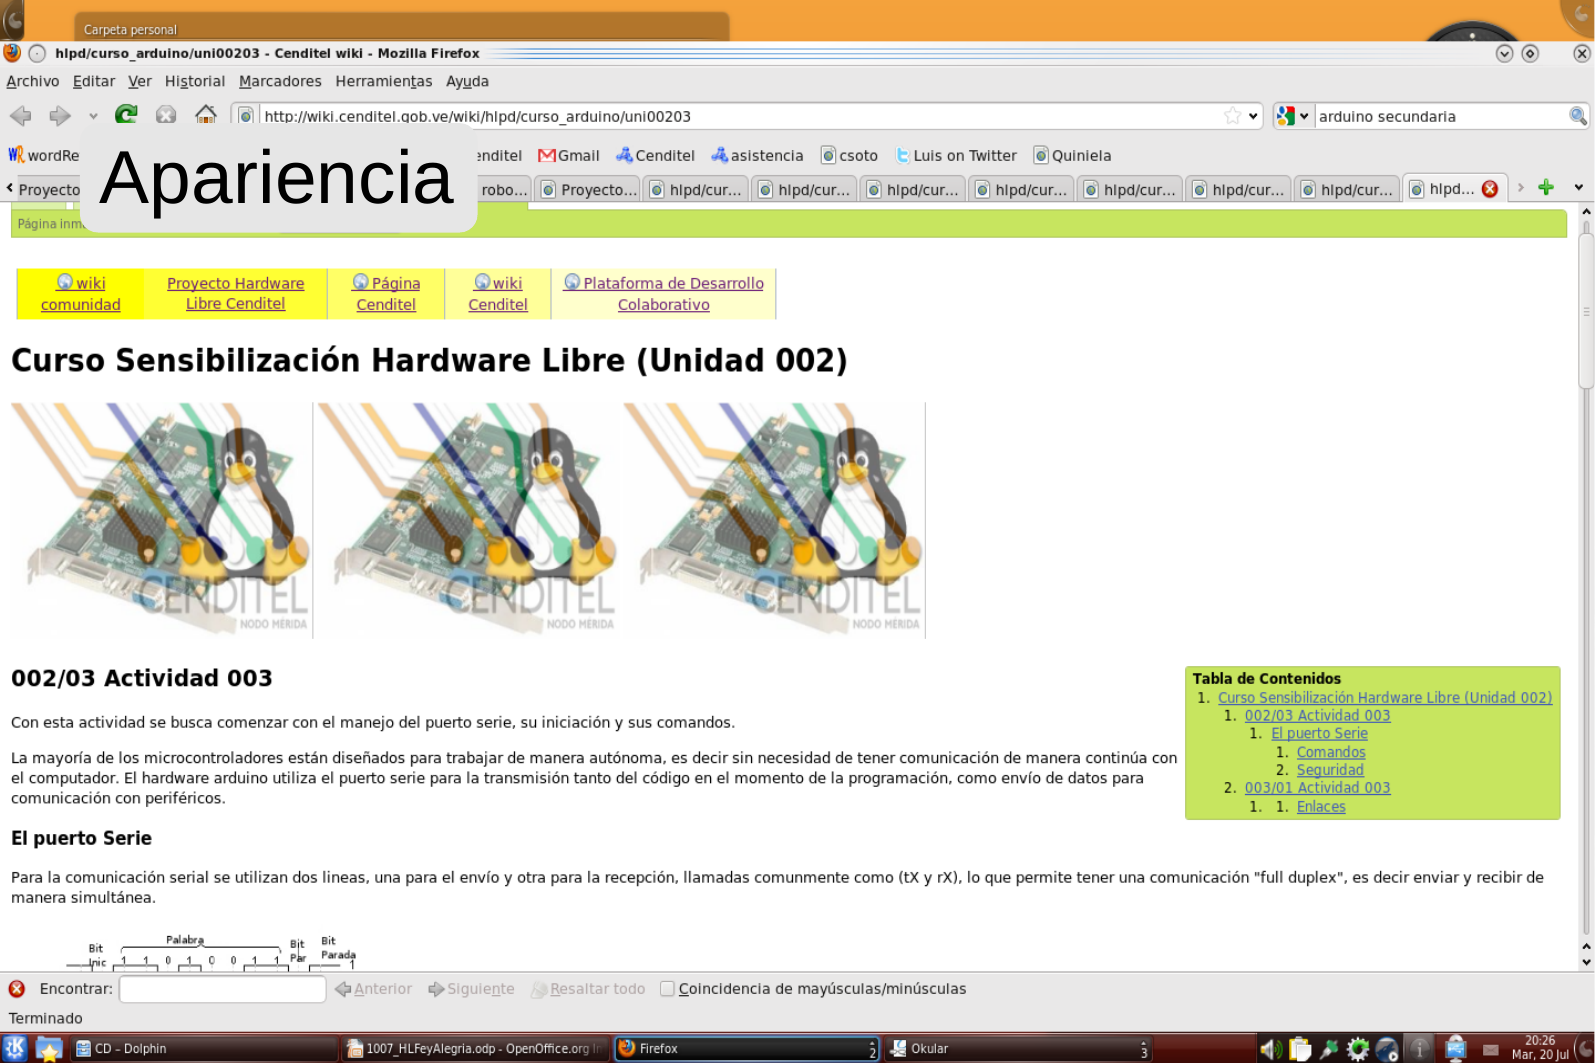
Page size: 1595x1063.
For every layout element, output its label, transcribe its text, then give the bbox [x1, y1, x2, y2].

picture [0, 0, 1595, 1063]
text_box Apariencia [79, 123, 478, 233]
